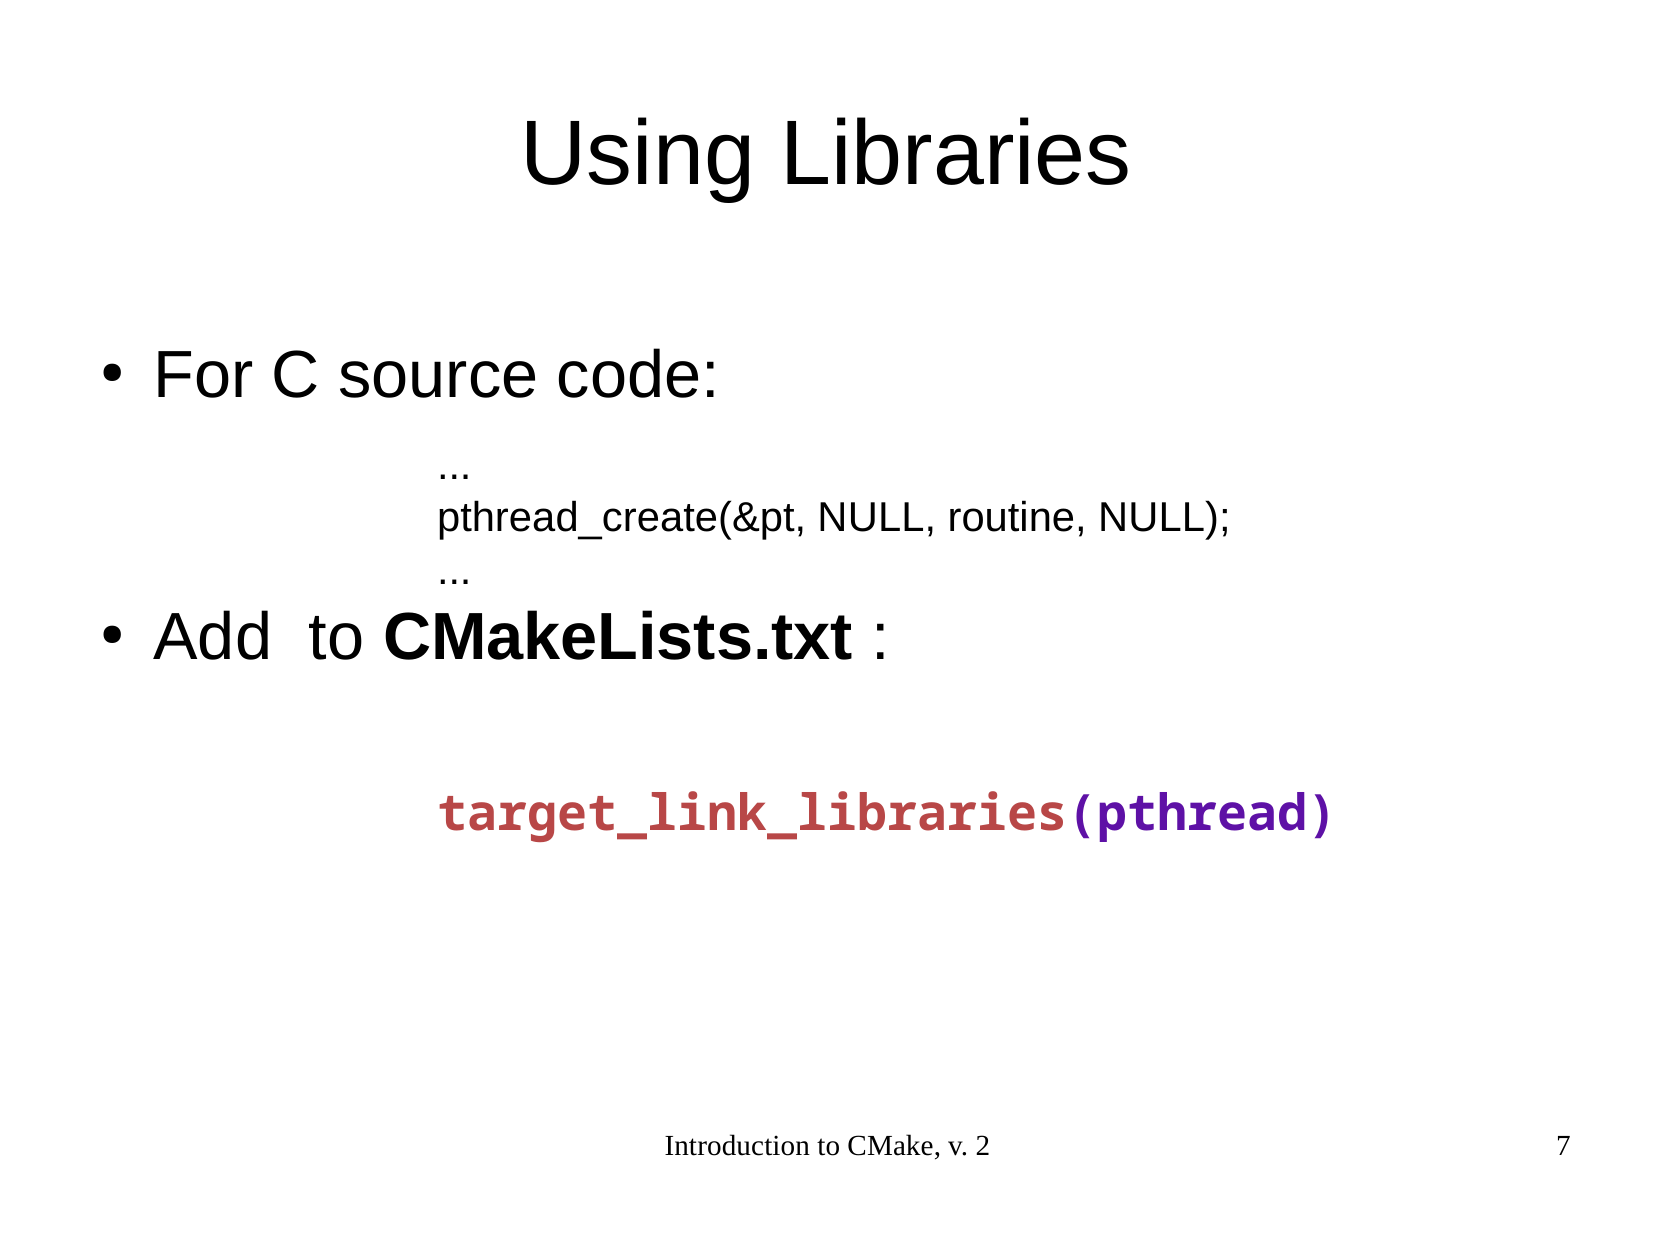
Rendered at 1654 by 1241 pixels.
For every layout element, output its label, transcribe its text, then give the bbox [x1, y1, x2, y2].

title Using Libraries [82, 49, 1571, 257]
list For C source code: ... pthread_create(&pt, NULL, routine, NULL); ... Add to CMakeLists.txt : target_link_libraries(pthread) [82, 337, 1571, 1044]
